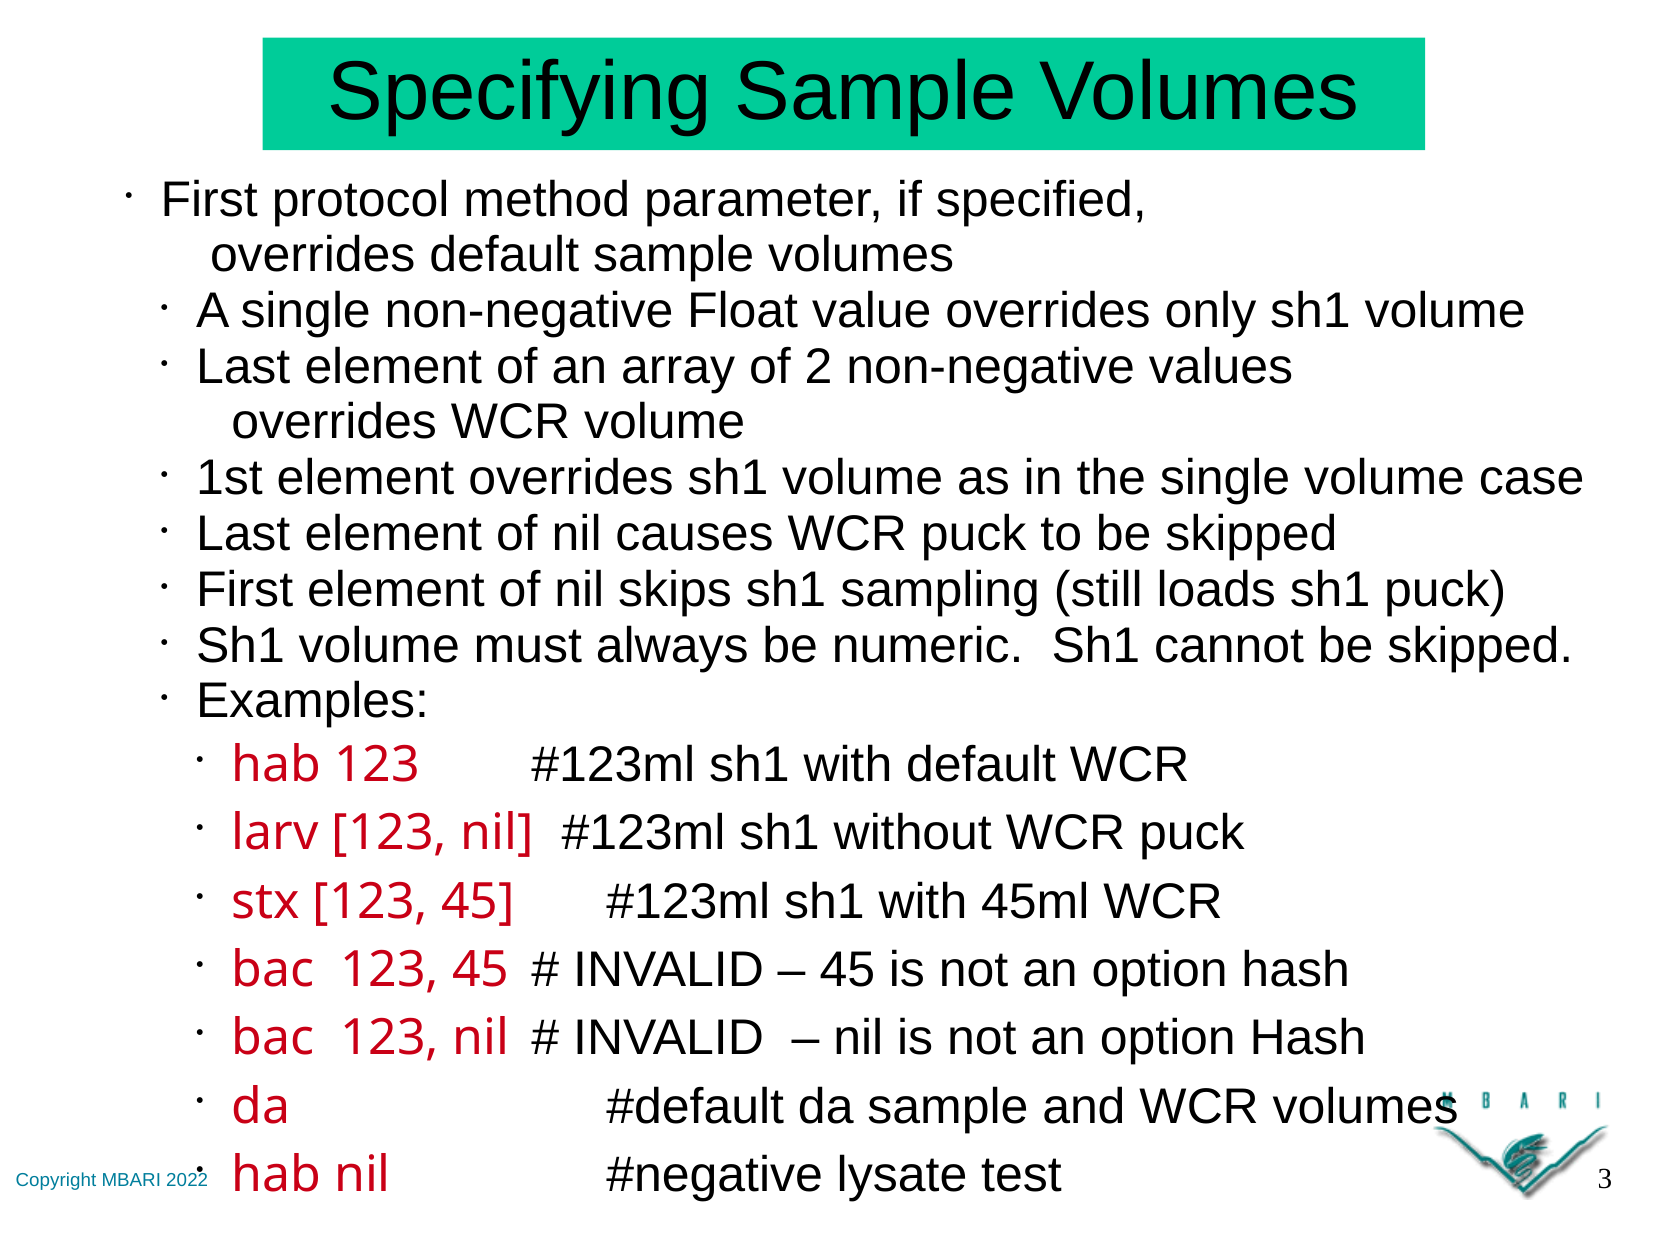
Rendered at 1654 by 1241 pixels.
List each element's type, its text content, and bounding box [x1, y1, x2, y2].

text_box First protocol method parameter, if specified, overrides default sample volumes A single non-negative Float value overrides only sh1 volume Last element of an array of 2 non-negative values overrides WCR volume 1st element overrides sh1 volume as in the single volume case Last element of nil causes WCR puck to be skipped First element of nil skips sh1 sampling (still loads sh1 puck) Sh1 volume must always be numeric. Sh1 cannot be skipped. Examples: hab 123 #123ml sh1 with default WCR larv [123, nil] #123ml sh1 without WCR puck stx [123, 45] #123ml sh1 with 45ml WCR bac 123, 45 # INVALID – 45 is not an option hash bac 123, nil # INVALID – nil is not an option Hash da #default da sample and WCR volumes hab nil #negative lysate test [75, 163, 1601, 1144]
picture [1426, 1091, 1613, 1200]
text_box Specifying Sample Volumes [262, 37, 1426, 151]
